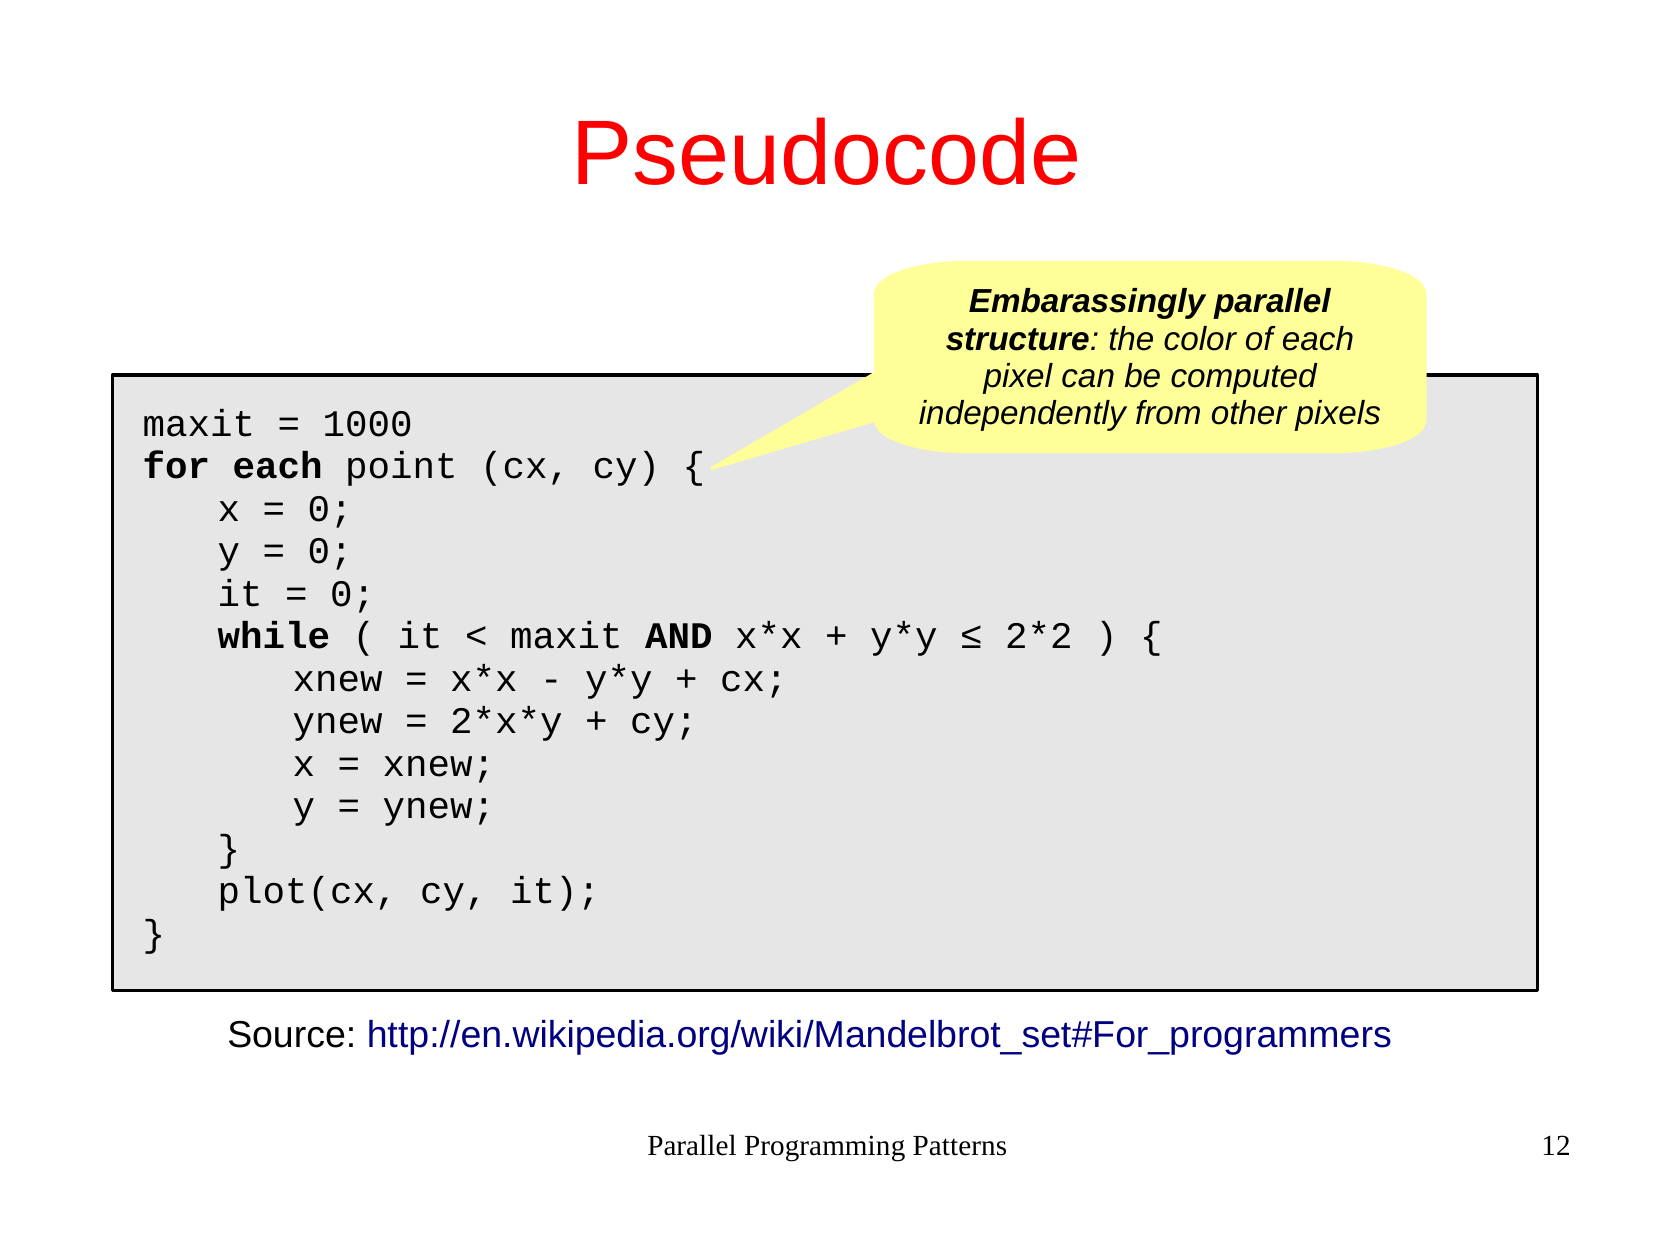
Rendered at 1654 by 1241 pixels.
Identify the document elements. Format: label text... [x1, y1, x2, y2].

text_box maxit = 1000 for each point (cx, cy) { x = 0; y = 0; it = 0; while ( it < maxit AND x*x + y*y ≤ 2*2 ) { xnew = x*x - y*y + cx; ynew = 2*x*y + cy; x = xnew; y = ynew; } plot(cx, cy, it); } [112, 375, 1538, 991]
text_box Embarassingly parallel structure: the color of each pixel can be computed independently from other pixels [711, 262, 1426, 469]
text_box Source: http://en.wikipedia.org/wiki/Mandelbrot_set#For_programmers [212, 1006, 1488, 1063]
title Pseudocode [82, 49, 1571, 257]
